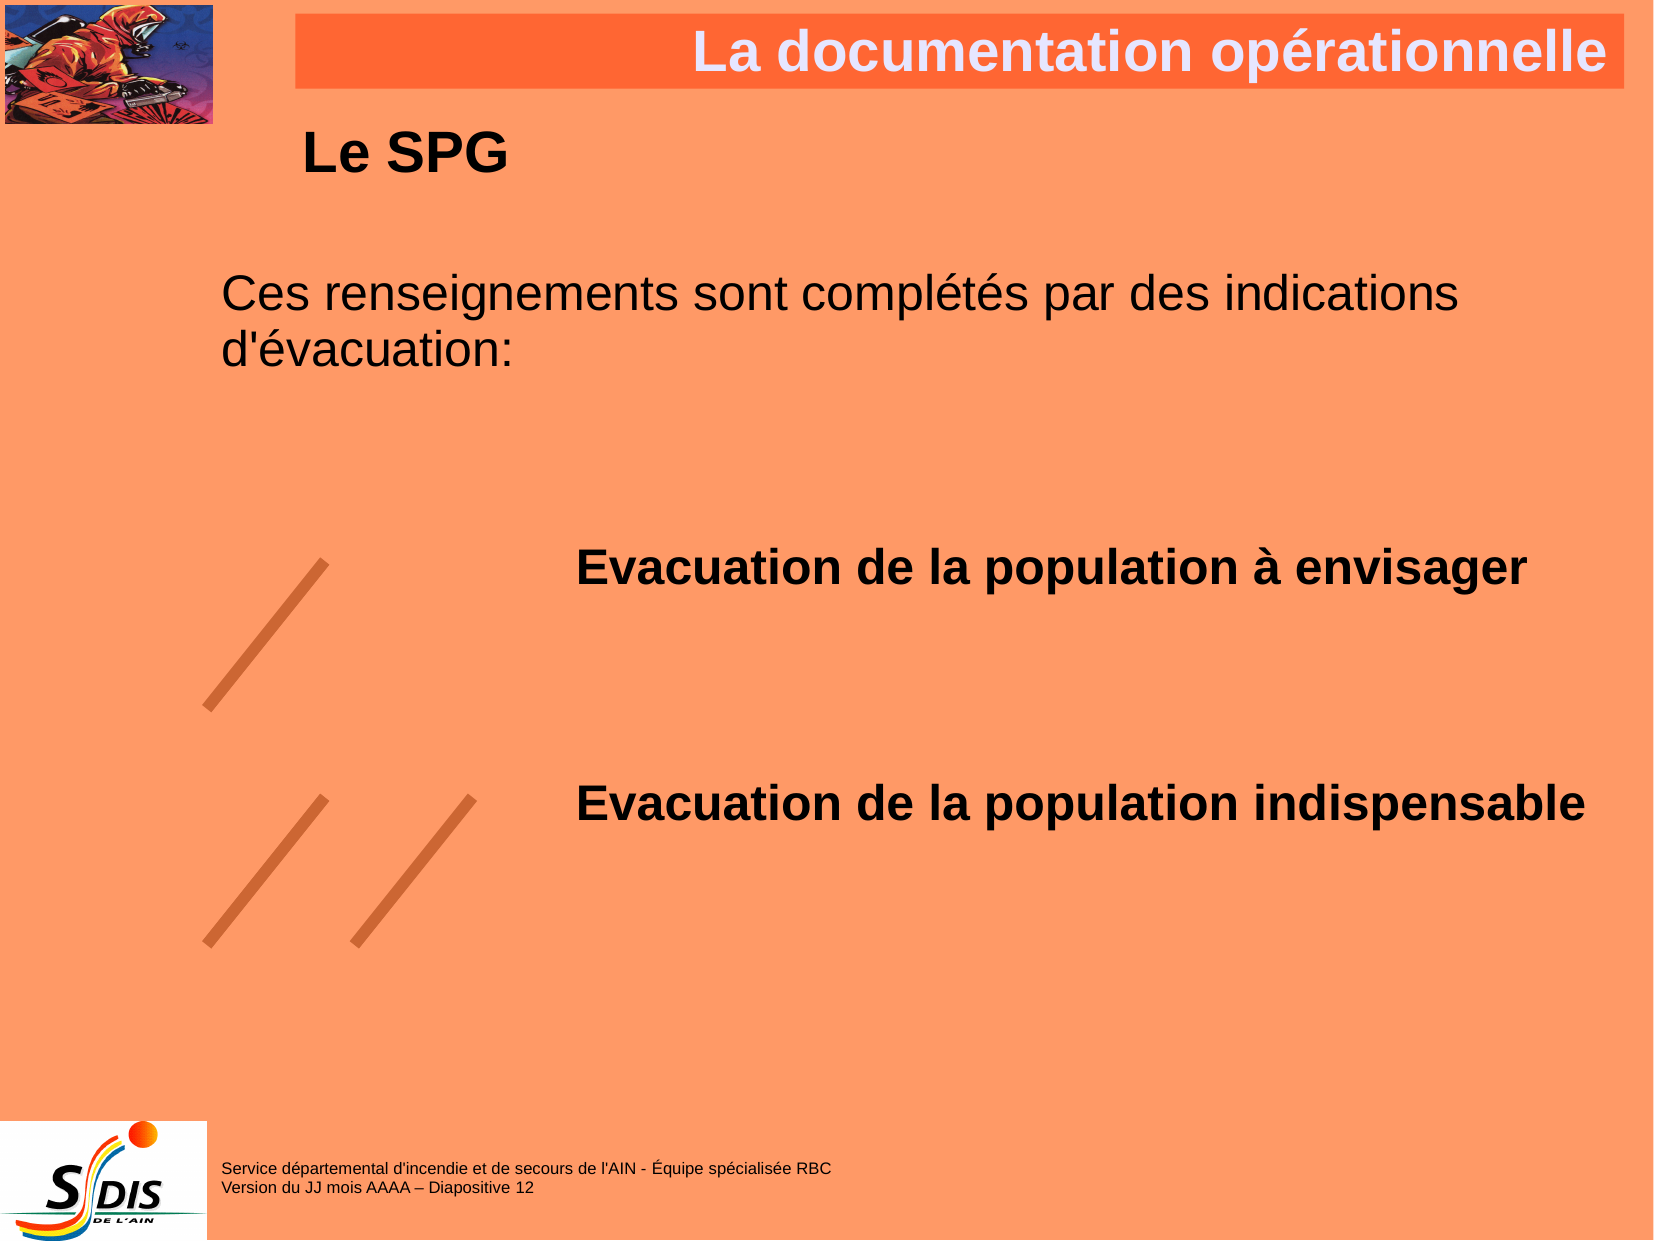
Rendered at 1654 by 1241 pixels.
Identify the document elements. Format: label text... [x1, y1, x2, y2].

text_box Le SPG [287, 112, 525, 193]
text_box Ces renseignements sont complétés par des indications d'évacuation: [206, 257, 1506, 496]
picture [5, 5, 213, 124]
text_box Evacuation de la population à envisager [561, 531, 1625, 709]
text_box Evacuation de la population indispensable [561, 767, 1625, 945]
text_box La documentation opérationnelle [295, 13, 1625, 89]
picture [0, 1121, 207, 1241]
